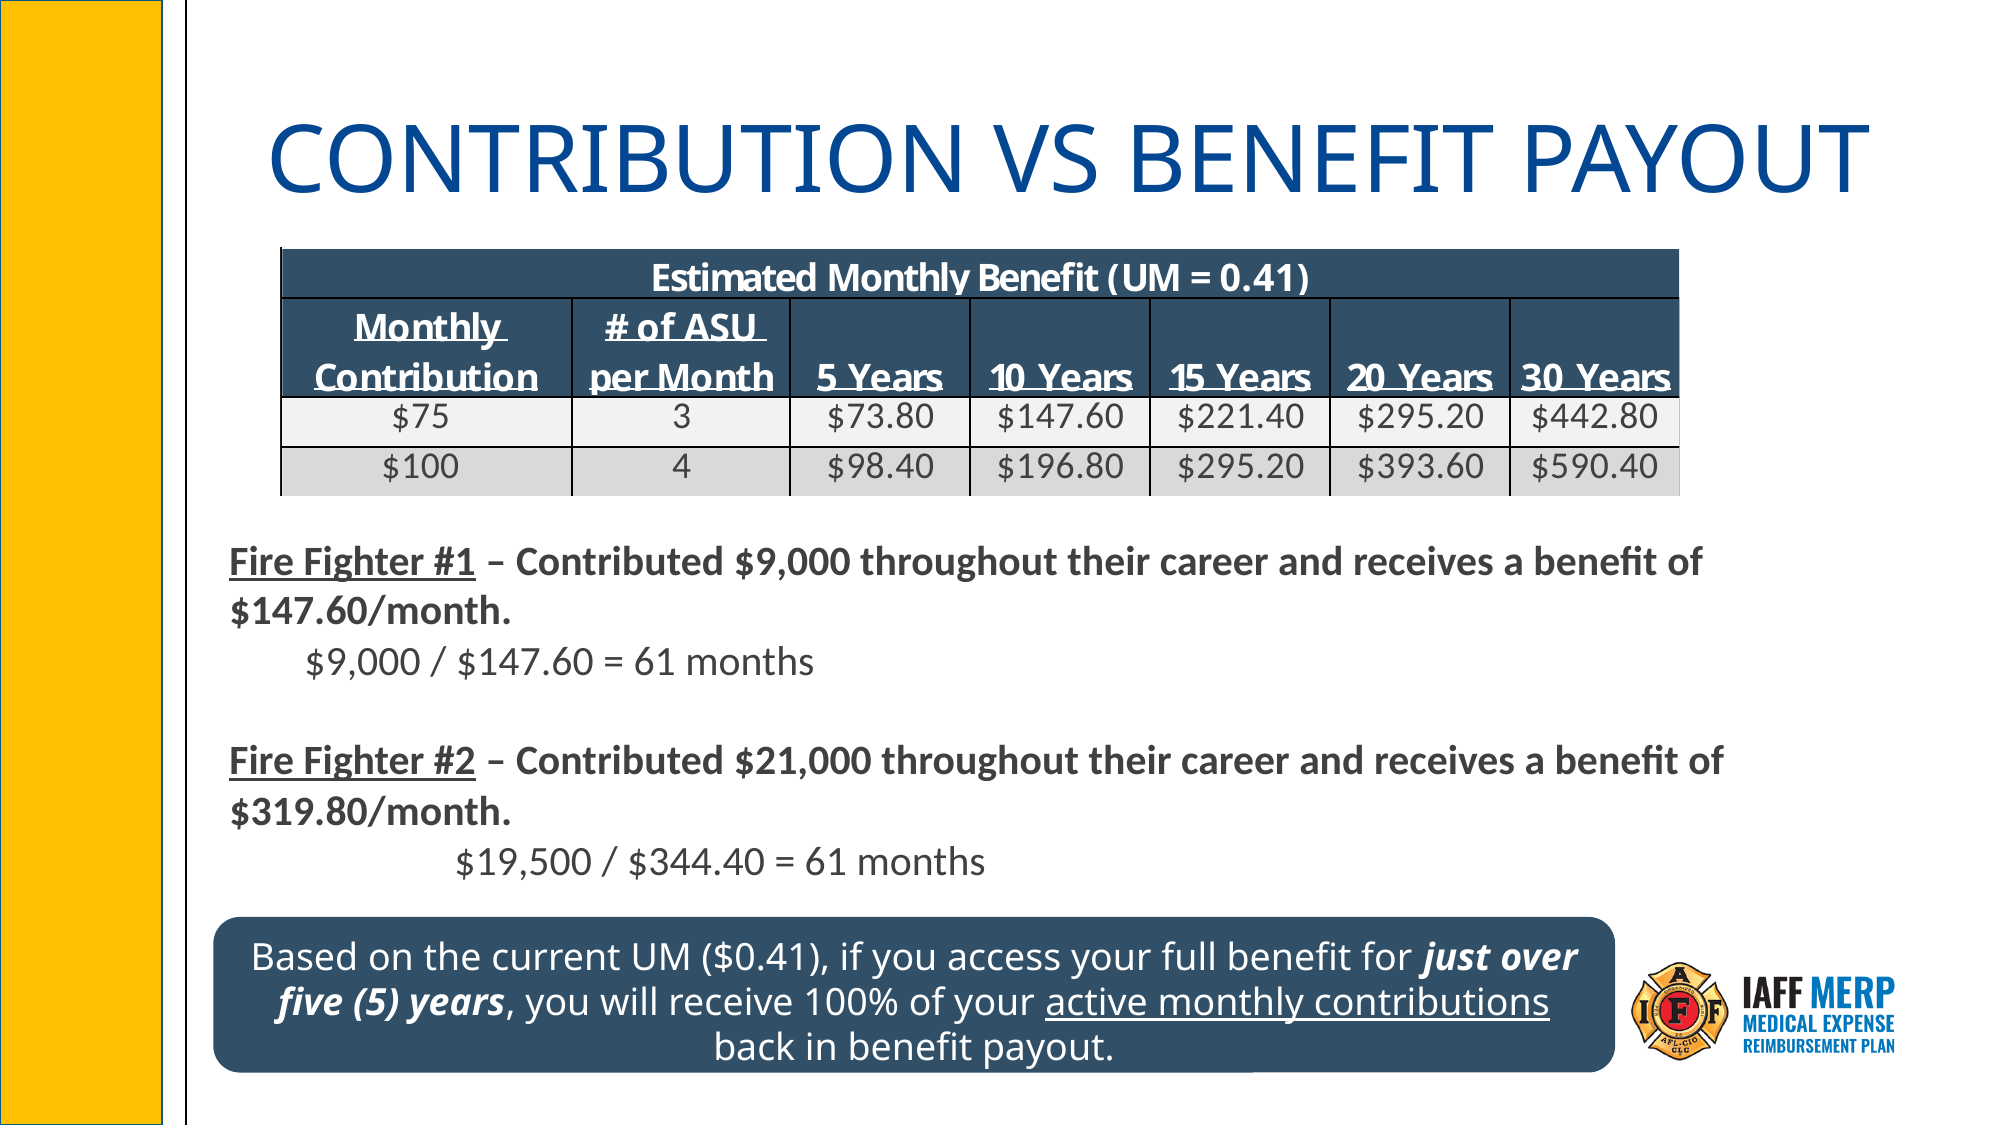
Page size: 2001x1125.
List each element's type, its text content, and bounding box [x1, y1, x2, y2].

text_box Based on the current UM ($0.41), if you access your full benefit for just over five (5) years, you will receive 100% of your active monthly contributions back in benefit payout. [214, 917, 1615, 1072]
title Contribution vs benefit payout [232, 55, 1930, 221]
picture [1620, 950, 1906, 1070]
picture [280, 247, 1682, 498]
text_box [0, 0, 162, 1125]
text_box Fire Fighter #1 – Contributed $9,000 throughout their career and receives a benefit of $147.60/month. $9,000 / $147.60 = 61 months Fire Fighter #2 – Contributed $21,000 throughout their career and receives a benefit of $319.80/month. $19,500 / $344.40 = 61 months [214, 525, 1948, 895]
